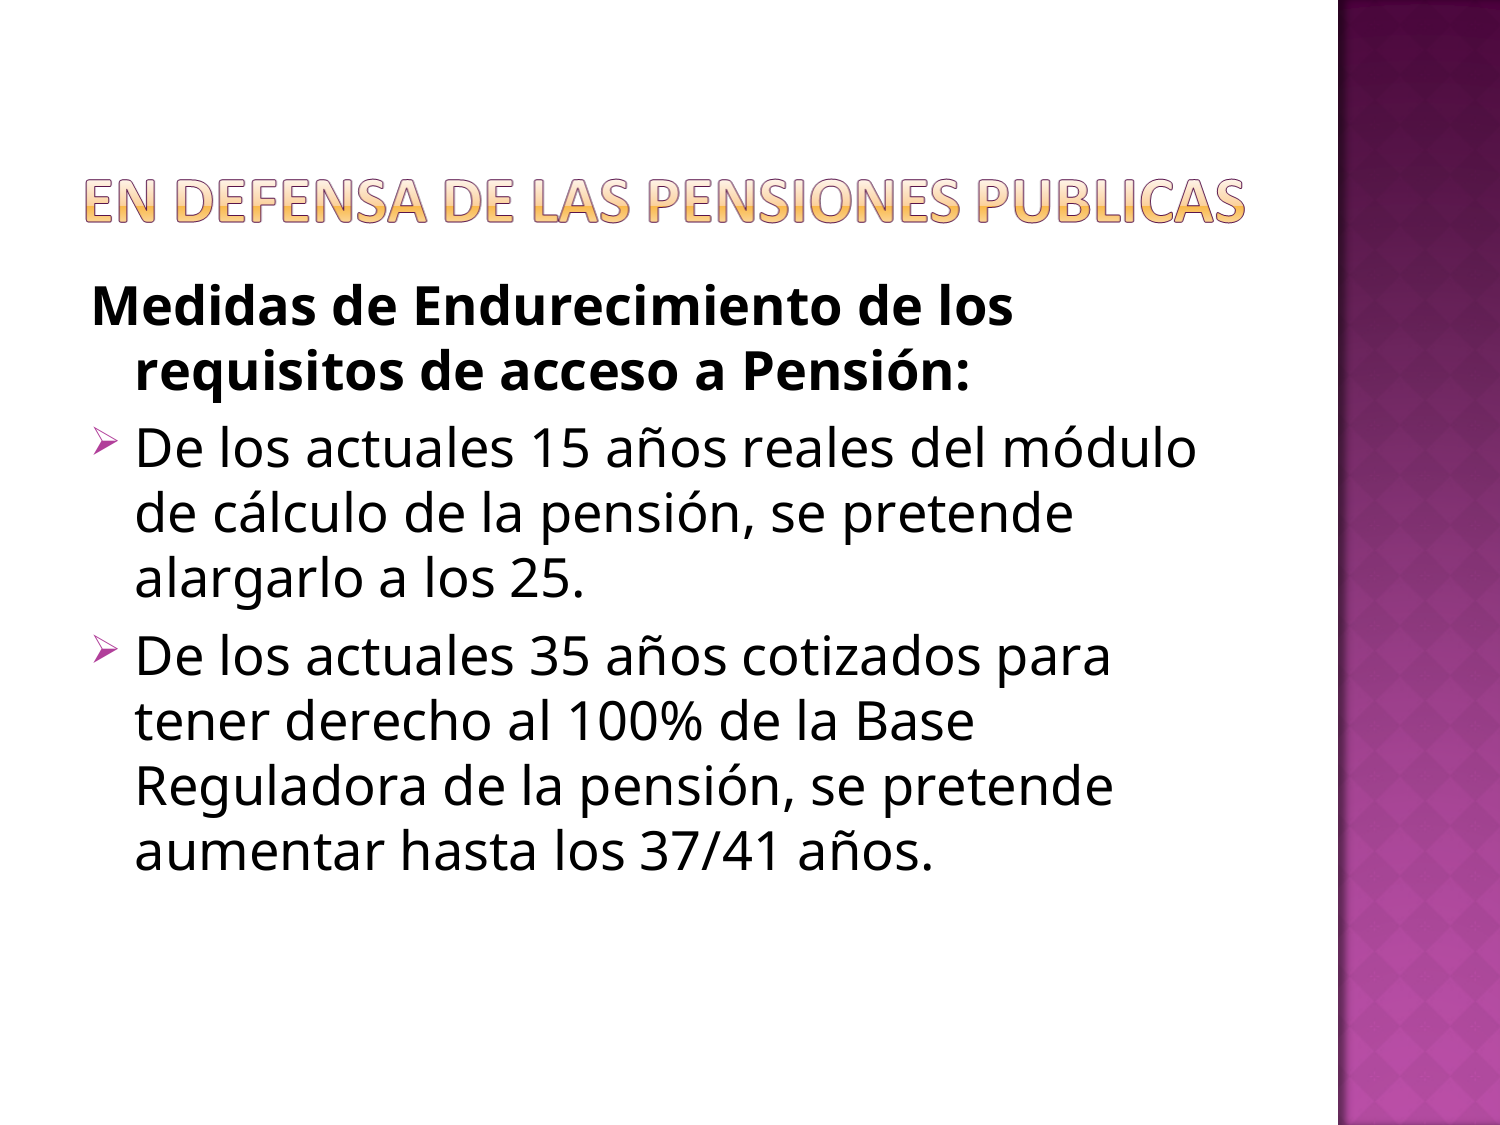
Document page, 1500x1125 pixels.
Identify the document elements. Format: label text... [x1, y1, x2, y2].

picture [1337, 0, 1500, 1125]
list Medidas de Endurecimiento de los requisitos de acceso a Pensión: De los actuales 15 años reales del módulo de cálculo de la pensión, se pretende alargarlo a los 25. De los actuales 35 años cotizados para tener derecho al 100% de la Base Reguladora de la pensión, se pretende aumentar hasta los 37/41 años. [75, 263, 1263, 1060]
text_box [41, 52, 1287, 241]
